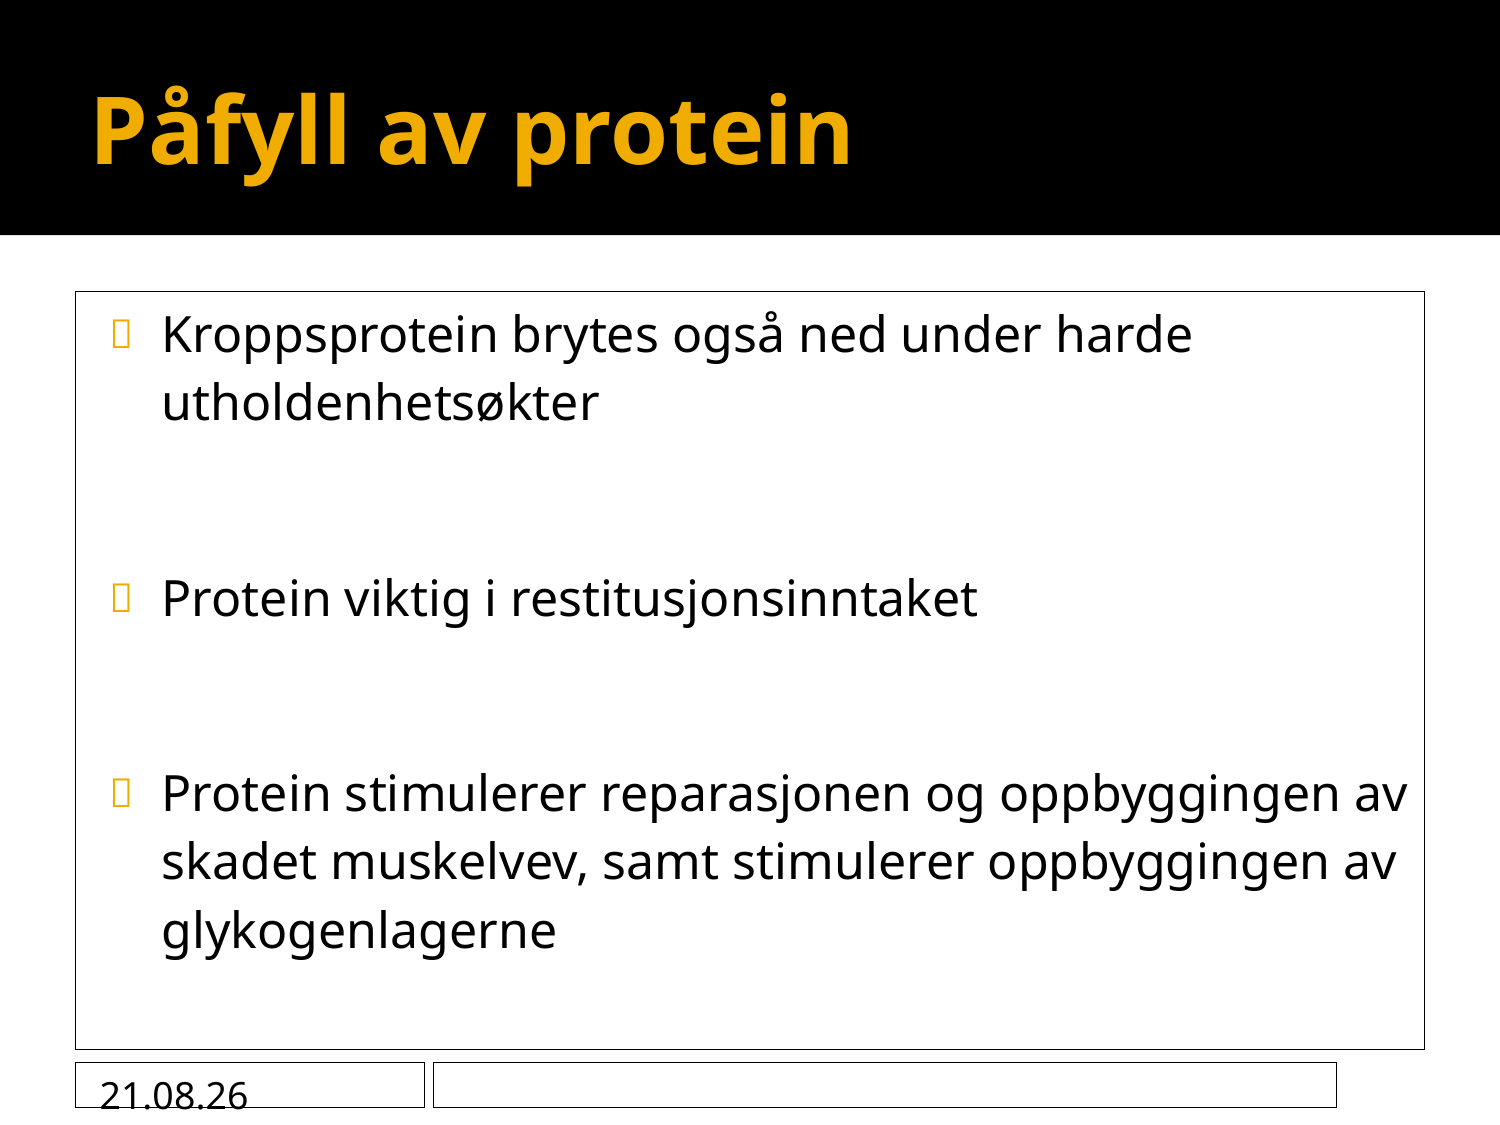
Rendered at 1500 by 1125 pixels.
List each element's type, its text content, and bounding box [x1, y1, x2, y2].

list Kroppsprotein brytes også ned under harde utholdenhetsøkter Protein viktig i restitusjonsinntaket Protein stimulerer reparasjonen og oppbyggingen av skadet muskelvev, samt stimulerer oppbyggingen av glykogenlagerne [75, 291, 1425, 1050]
title Påfyll av protein [75, 25, 1425, 231]
